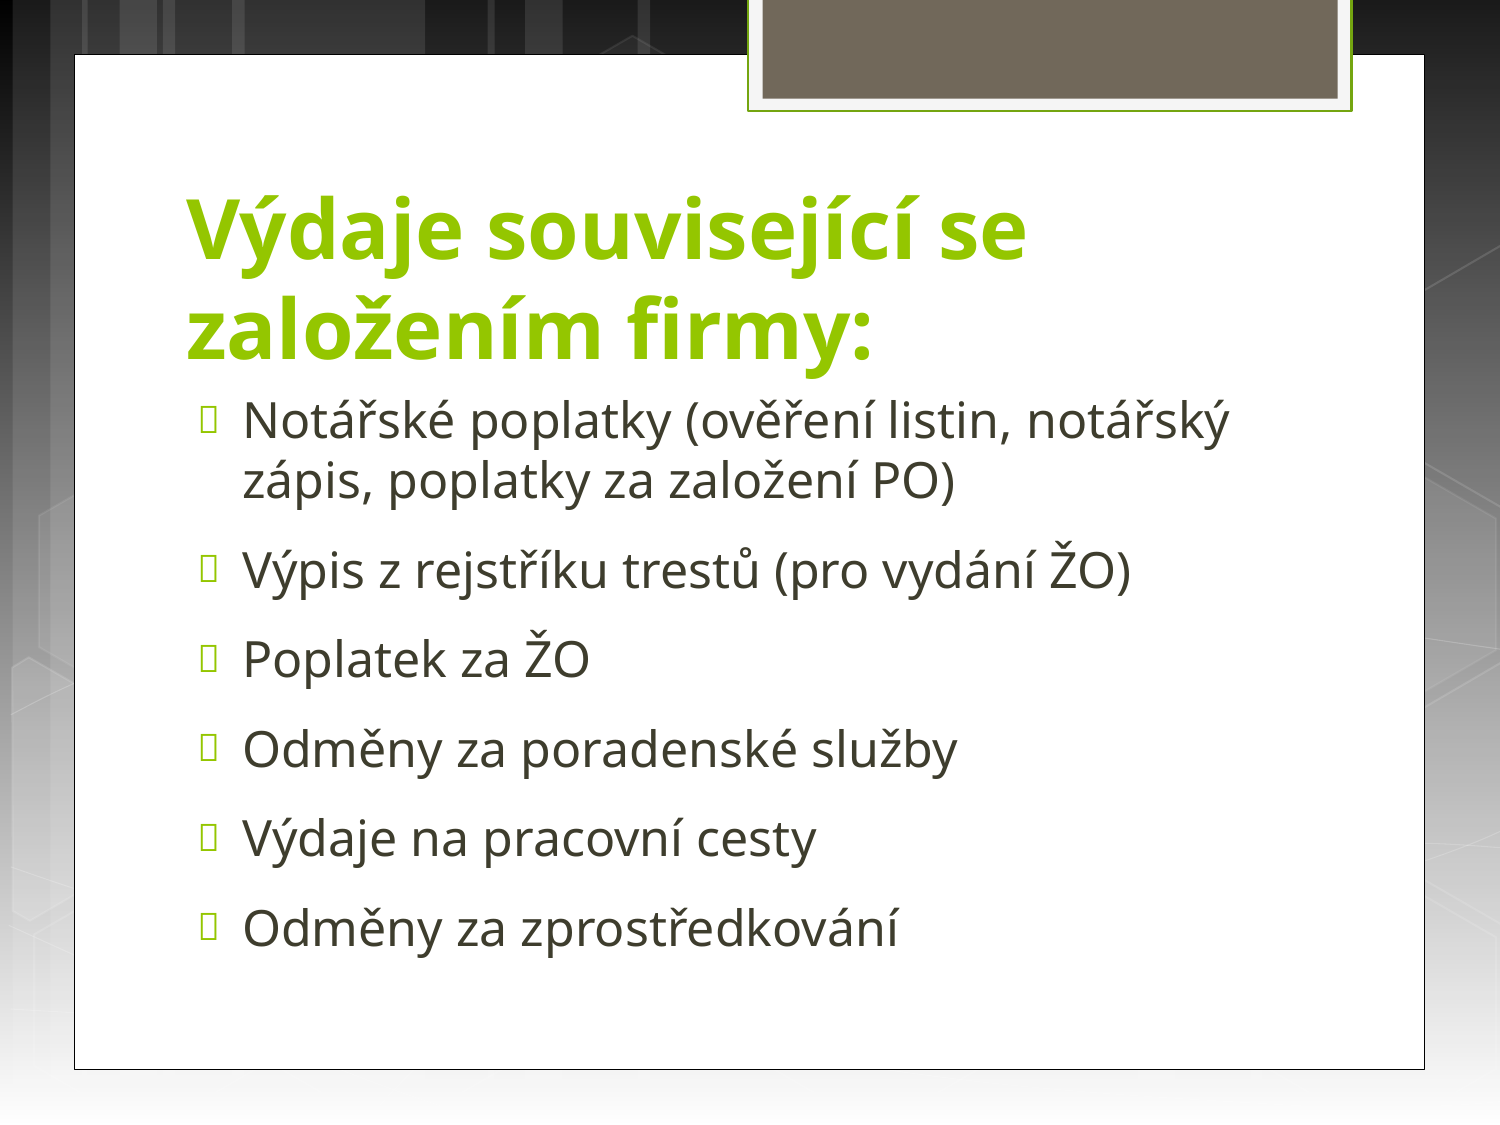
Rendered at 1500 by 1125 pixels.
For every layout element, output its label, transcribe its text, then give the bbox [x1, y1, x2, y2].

title Výdaje související se založením firmy: [171, 168, 1324, 357]
list Notářské poplatky (ověření listin, notářský zápis, poplatky za založení PO) Výpis z rejstříku trestů (pro vydání ŽO) Poplatek za ŽO Odměny za poradenské služby Výdaje na pracovní cesty Odměny za zprostředkování [171, 381, 1283, 957]
